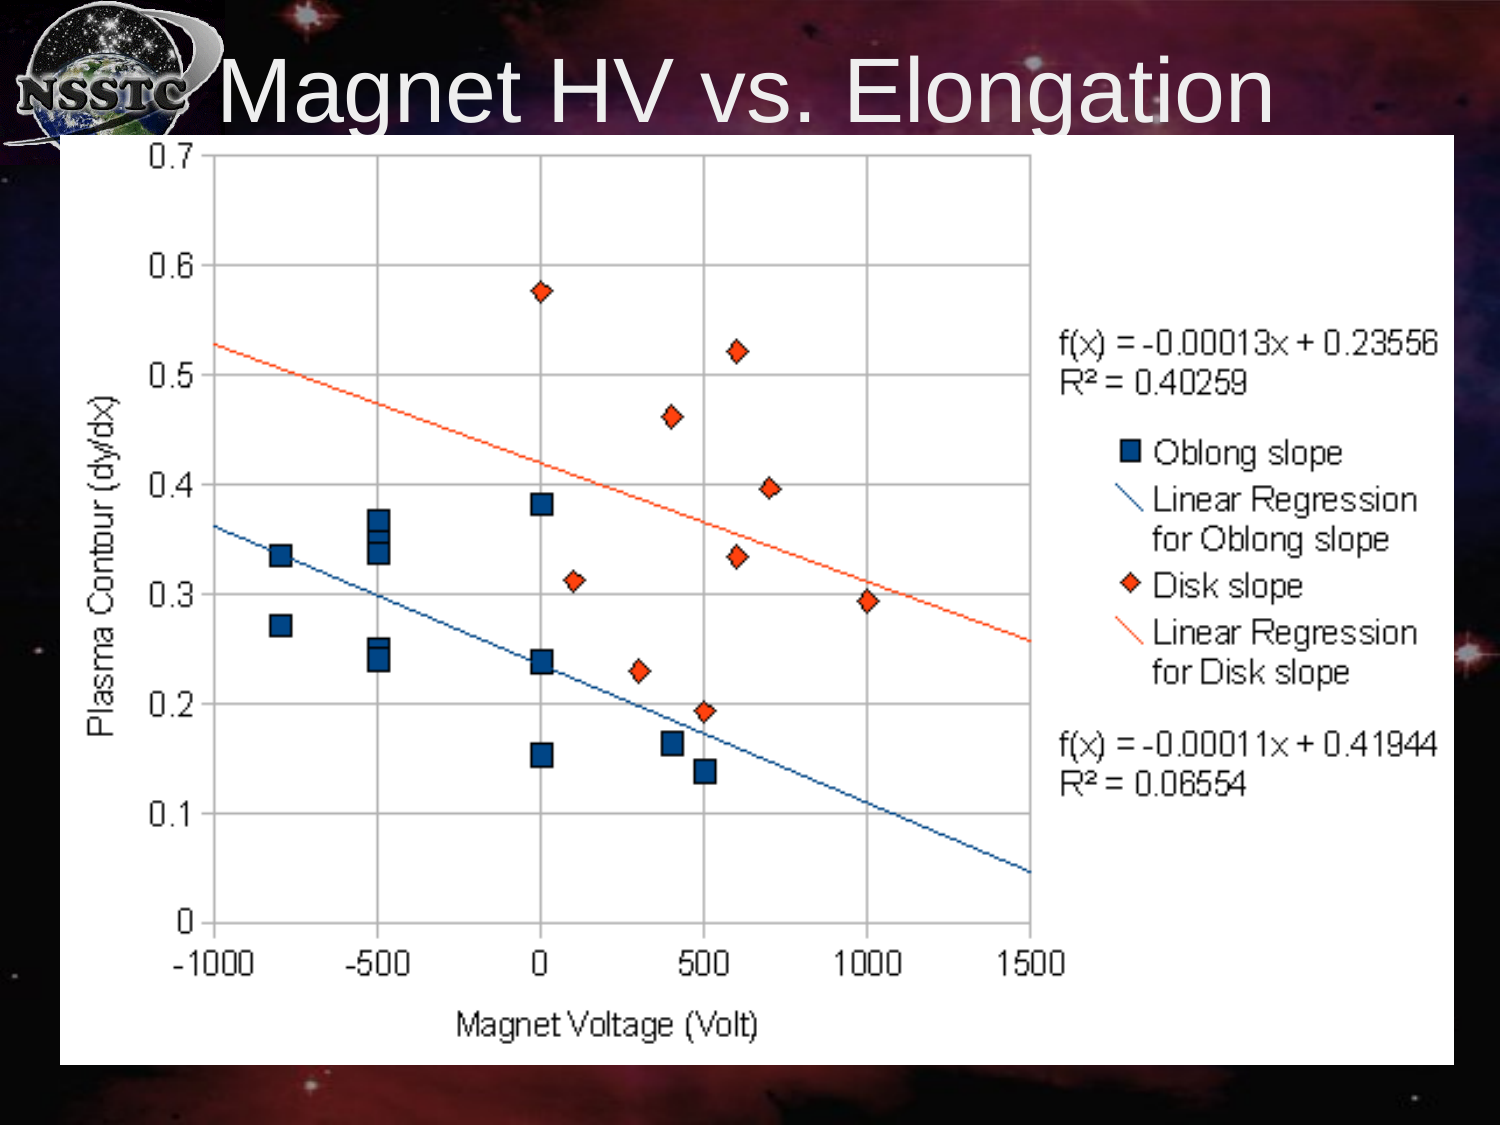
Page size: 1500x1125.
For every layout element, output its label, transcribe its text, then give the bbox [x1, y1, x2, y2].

title Magnet HV vs. Elongation [112, 0, 1383, 135]
picture [0, 0, 1500, 1125]
